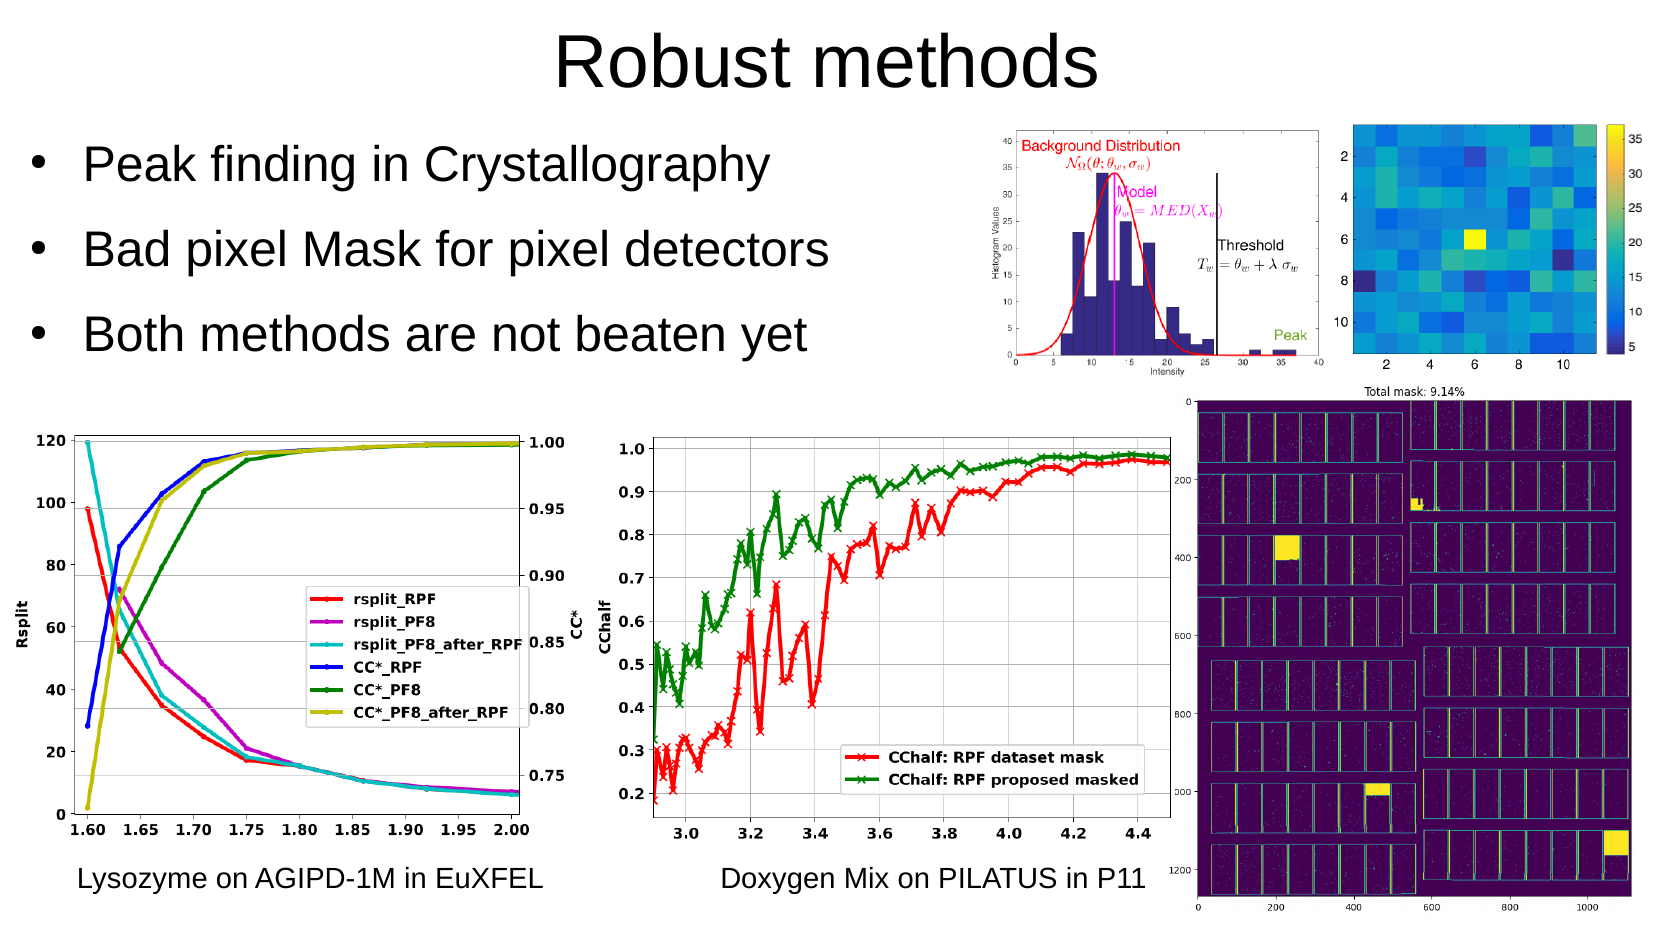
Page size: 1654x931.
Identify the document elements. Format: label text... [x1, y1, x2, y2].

picture [5, 431, 587, 839]
picture [590, 383, 1635, 916]
picture [986, 124, 1327, 378]
list Doxygen Mix on PILATUS in P11 [649, 862, 1506, 916]
picture [1330, 112, 1648, 378]
title Robust methods [82, 0, 1571, 135]
list Peak finding in Crystallography Bad pixel Mask for pixel detectors Both methods are not beaten yet [11, 135, 1654, 931]
list Lysozyme on AGIPD-1M in EuXFEL [5, 862, 562, 916]
